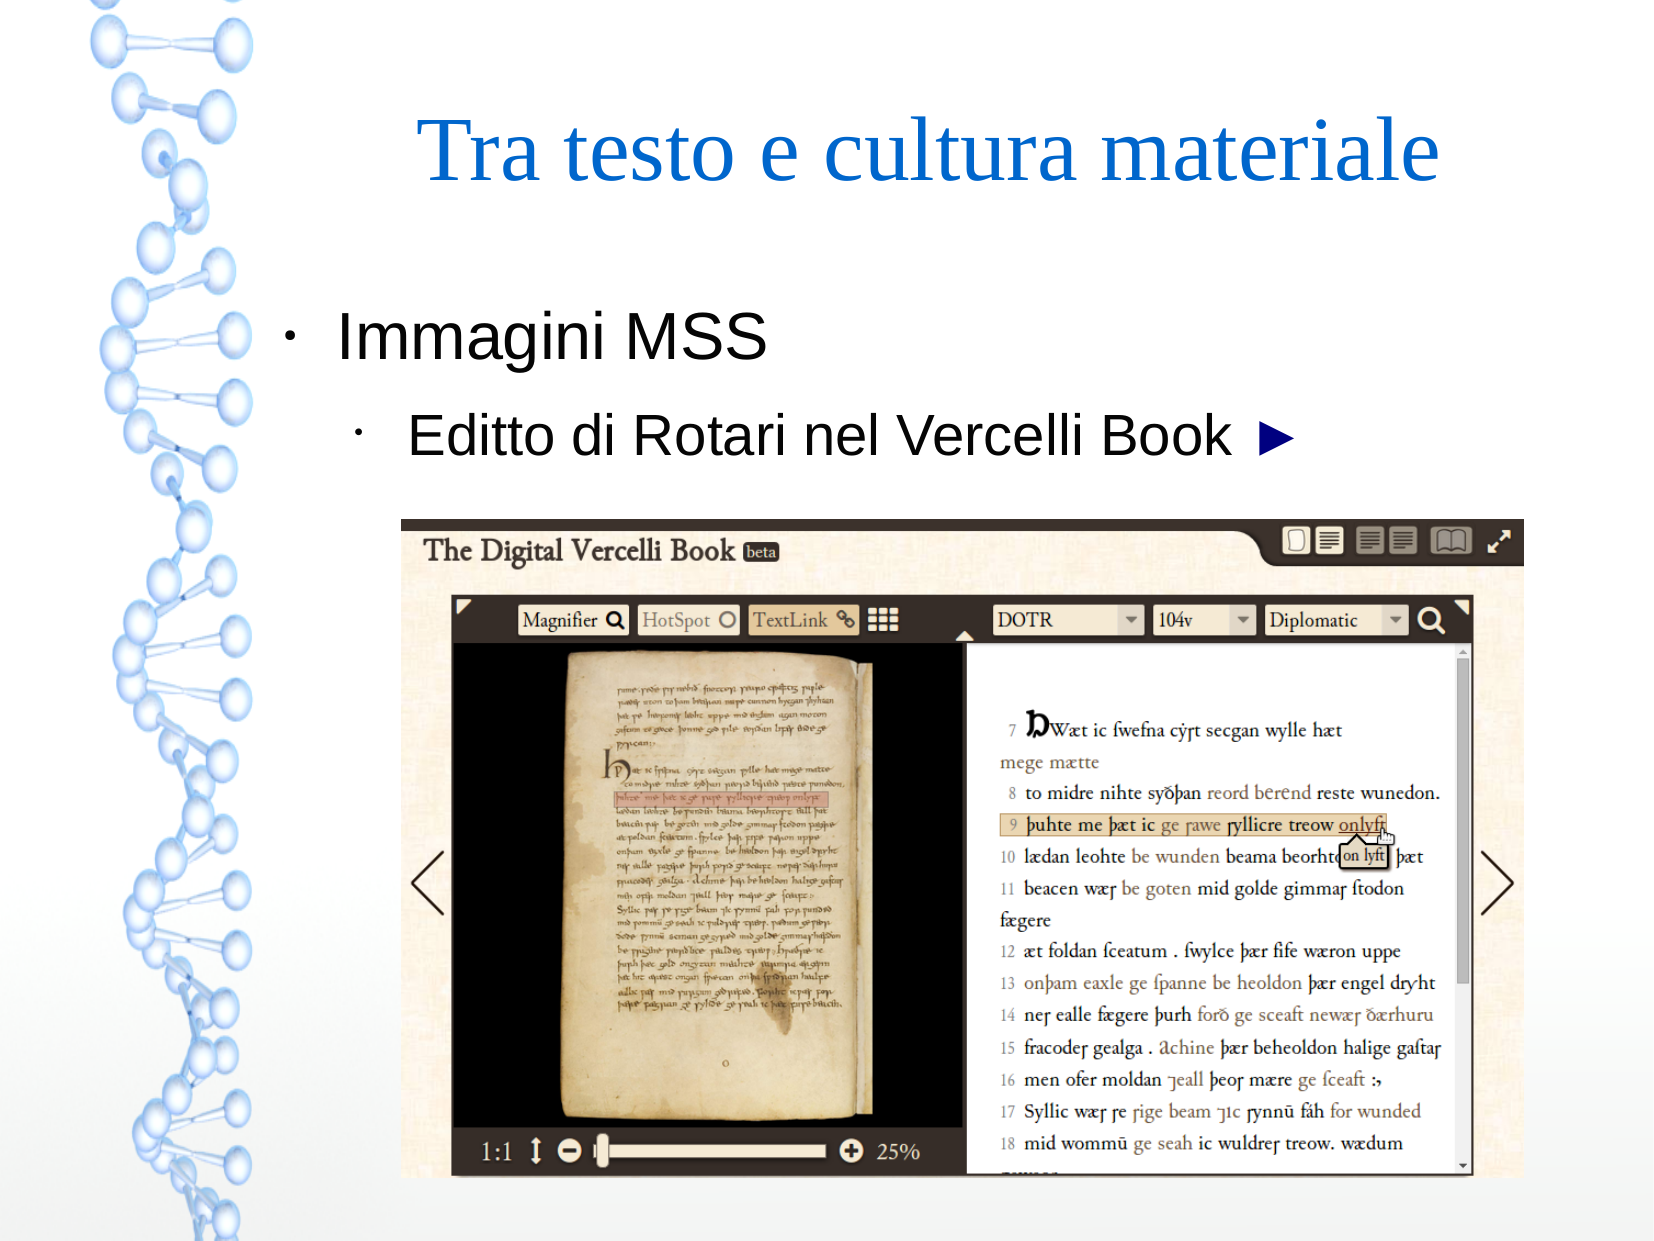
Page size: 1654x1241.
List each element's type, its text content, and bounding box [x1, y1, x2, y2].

list Immagini MSS Editto di Rotari nel Vercelli Book ► [265, 299, 1512, 1019]
picture [0, 0, 1654, 1241]
title Tra testo e cultura materiale [265, 47, 1595, 253]
